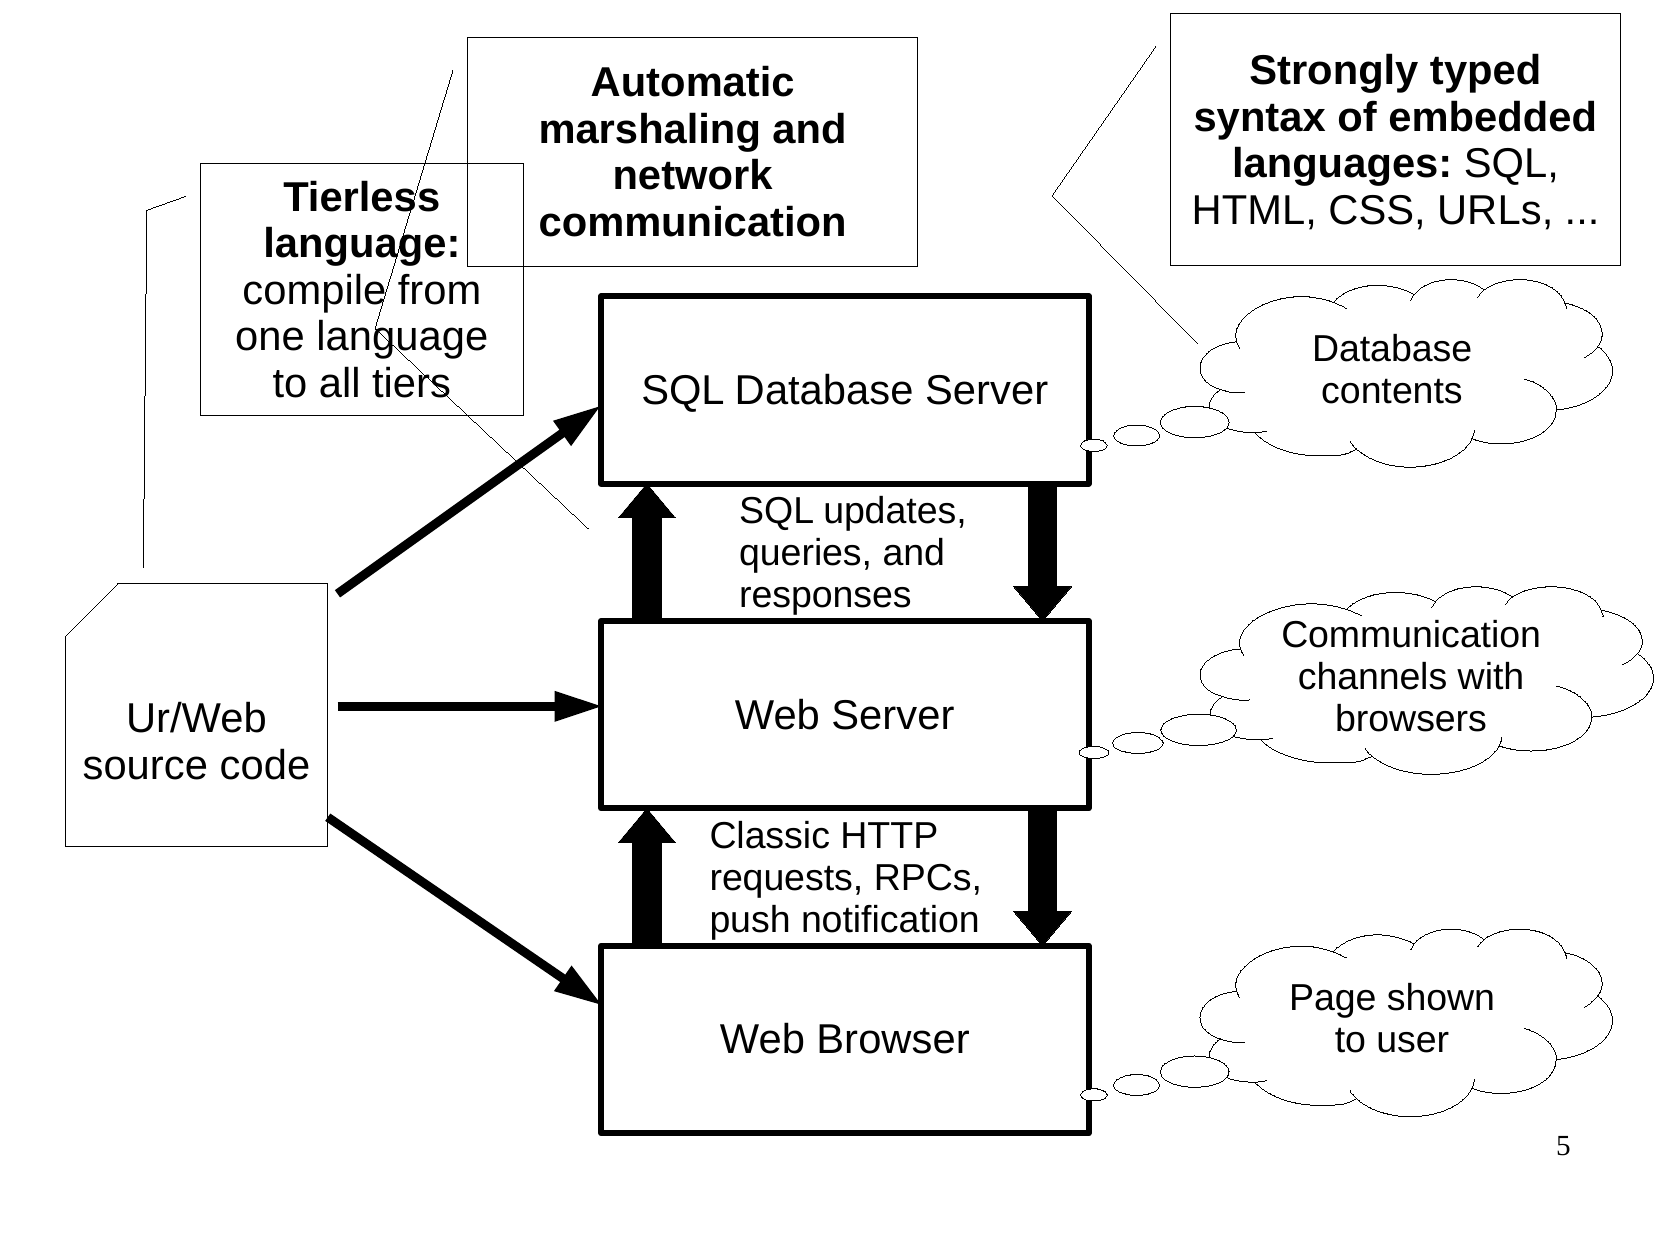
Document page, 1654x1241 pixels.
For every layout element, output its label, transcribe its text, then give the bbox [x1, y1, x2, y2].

text_box [618, 808, 676, 946]
text_box Web Server [601, 620, 1089, 809]
text_box Tierless language: compile from one language to all tiers [201, 164, 467, 416]
text_box Database contents [1160, 279, 1613, 468]
text_box [1013, 483, 1072, 622]
text_box Automatic marshaling and network communication [468, 38, 918, 266]
text_box Page shown to user [1113, 1074, 1160, 1096]
text_box Classic HTTP requests, RPCs, push notification [694, 807, 1033, 949]
text_box Strongly typed syntax of embedded languages: SQL, HTML, CSS, URLs, ... [1170, 14, 1621, 266]
text_box Database contents [1080, 439, 1108, 452]
text_box [618, 483, 676, 622]
text_box Tierless language: compile from one language to all tiers [376, 164, 523, 416]
text_box Web Browser [601, 945, 1089, 1134]
text_box Page shown to user [1080, 1088, 1108, 1101]
text_box Database contents [1113, 425, 1160, 446]
text_box Communication channels with browsers [1112, 732, 1164, 754]
text_box [1033, 808, 1072, 946]
text_box SQL updates, queries, and responses [724, 482, 990, 624]
text_box Page shown to user [1160, 929, 1613, 1117]
text_box Communication channels with browsers [1160, 586, 1654, 775]
text_box SQL Database Server [601, 296, 1089, 484]
text_box Ur/Web source code [65, 583, 328, 847]
